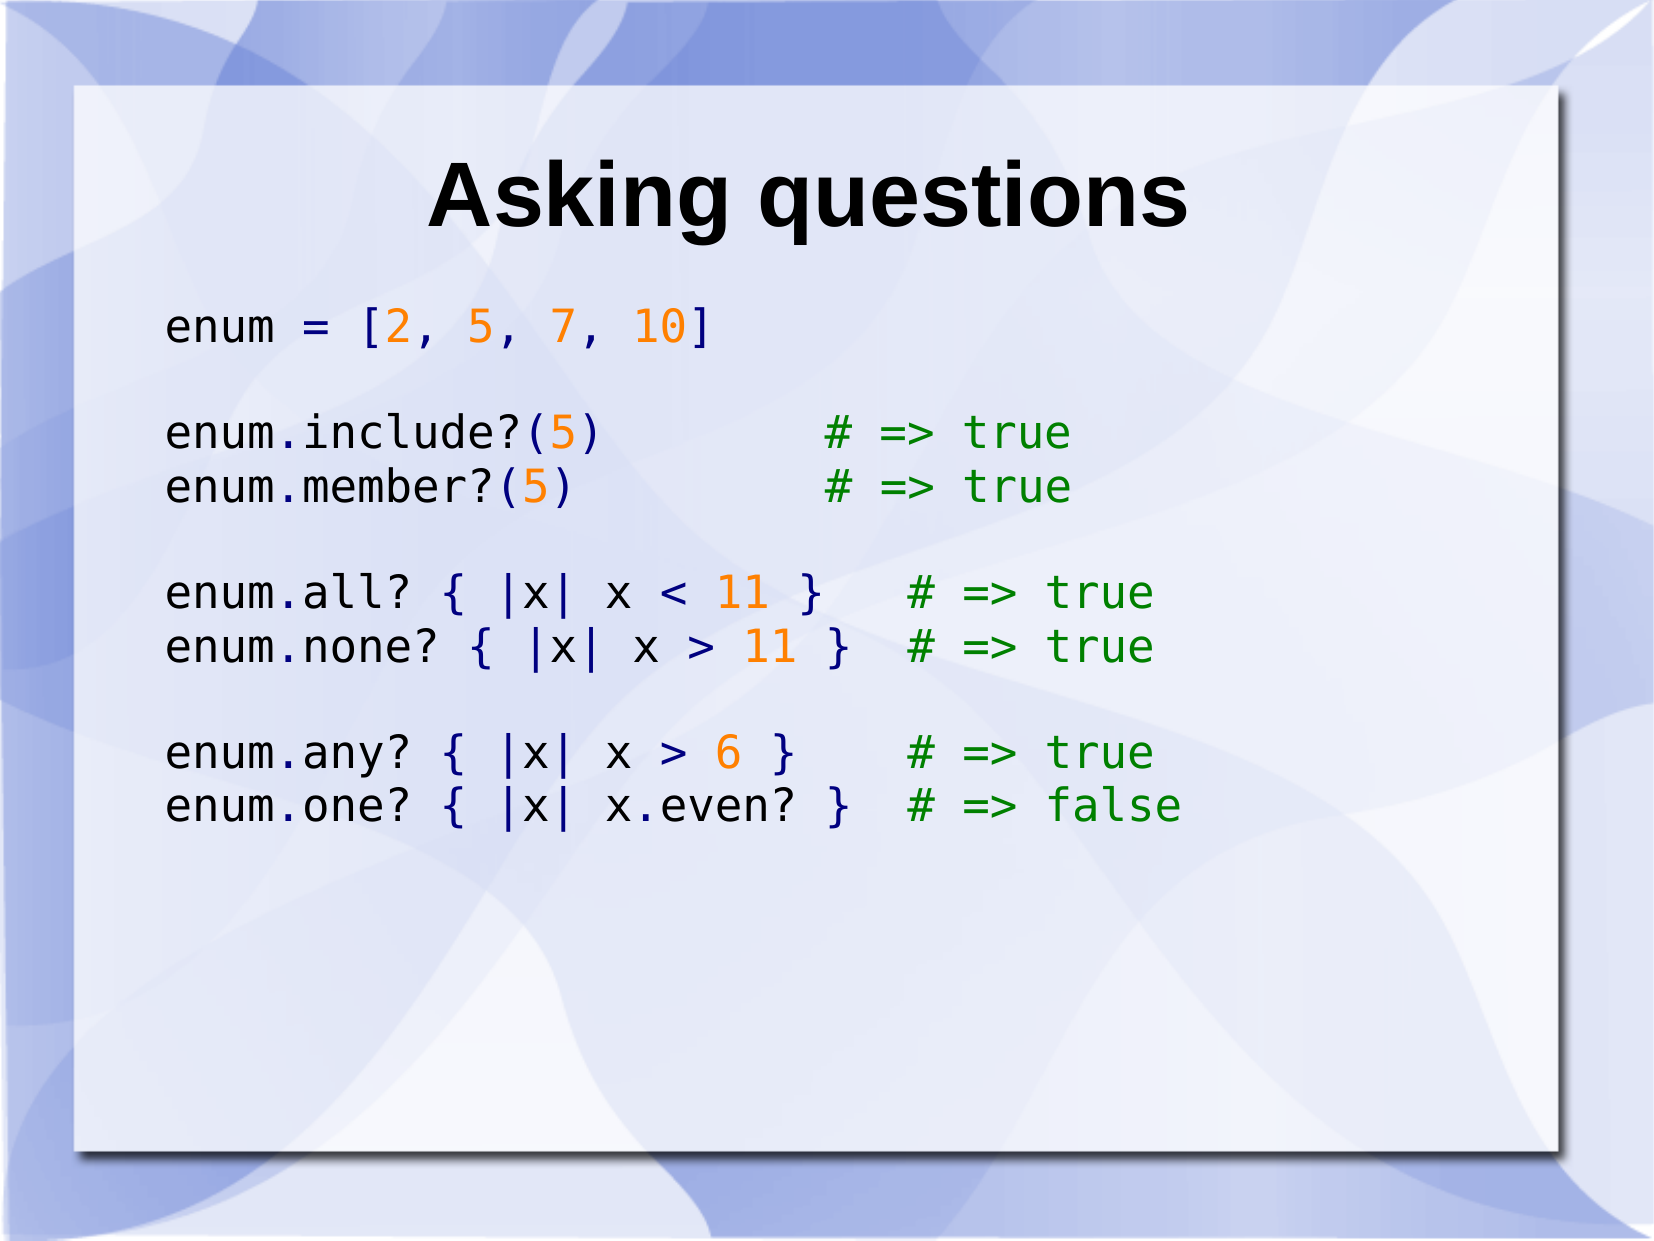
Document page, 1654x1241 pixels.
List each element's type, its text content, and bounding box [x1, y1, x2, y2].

text_box enum = [2, 5, 7, 10] enum.include?(5) # => true enum.member?(5) # => true enum.all? { |x| x < 11 } # => true enum.none? { |x| x > 11 } # => true enum.any? { |x| x > 6 } # => true enum.one? { |x| x.even? } # => false [164, 300, 1463, 1088]
picture [0, 0, 1654, 1241]
title Asking questions [82, 90, 1536, 298]
